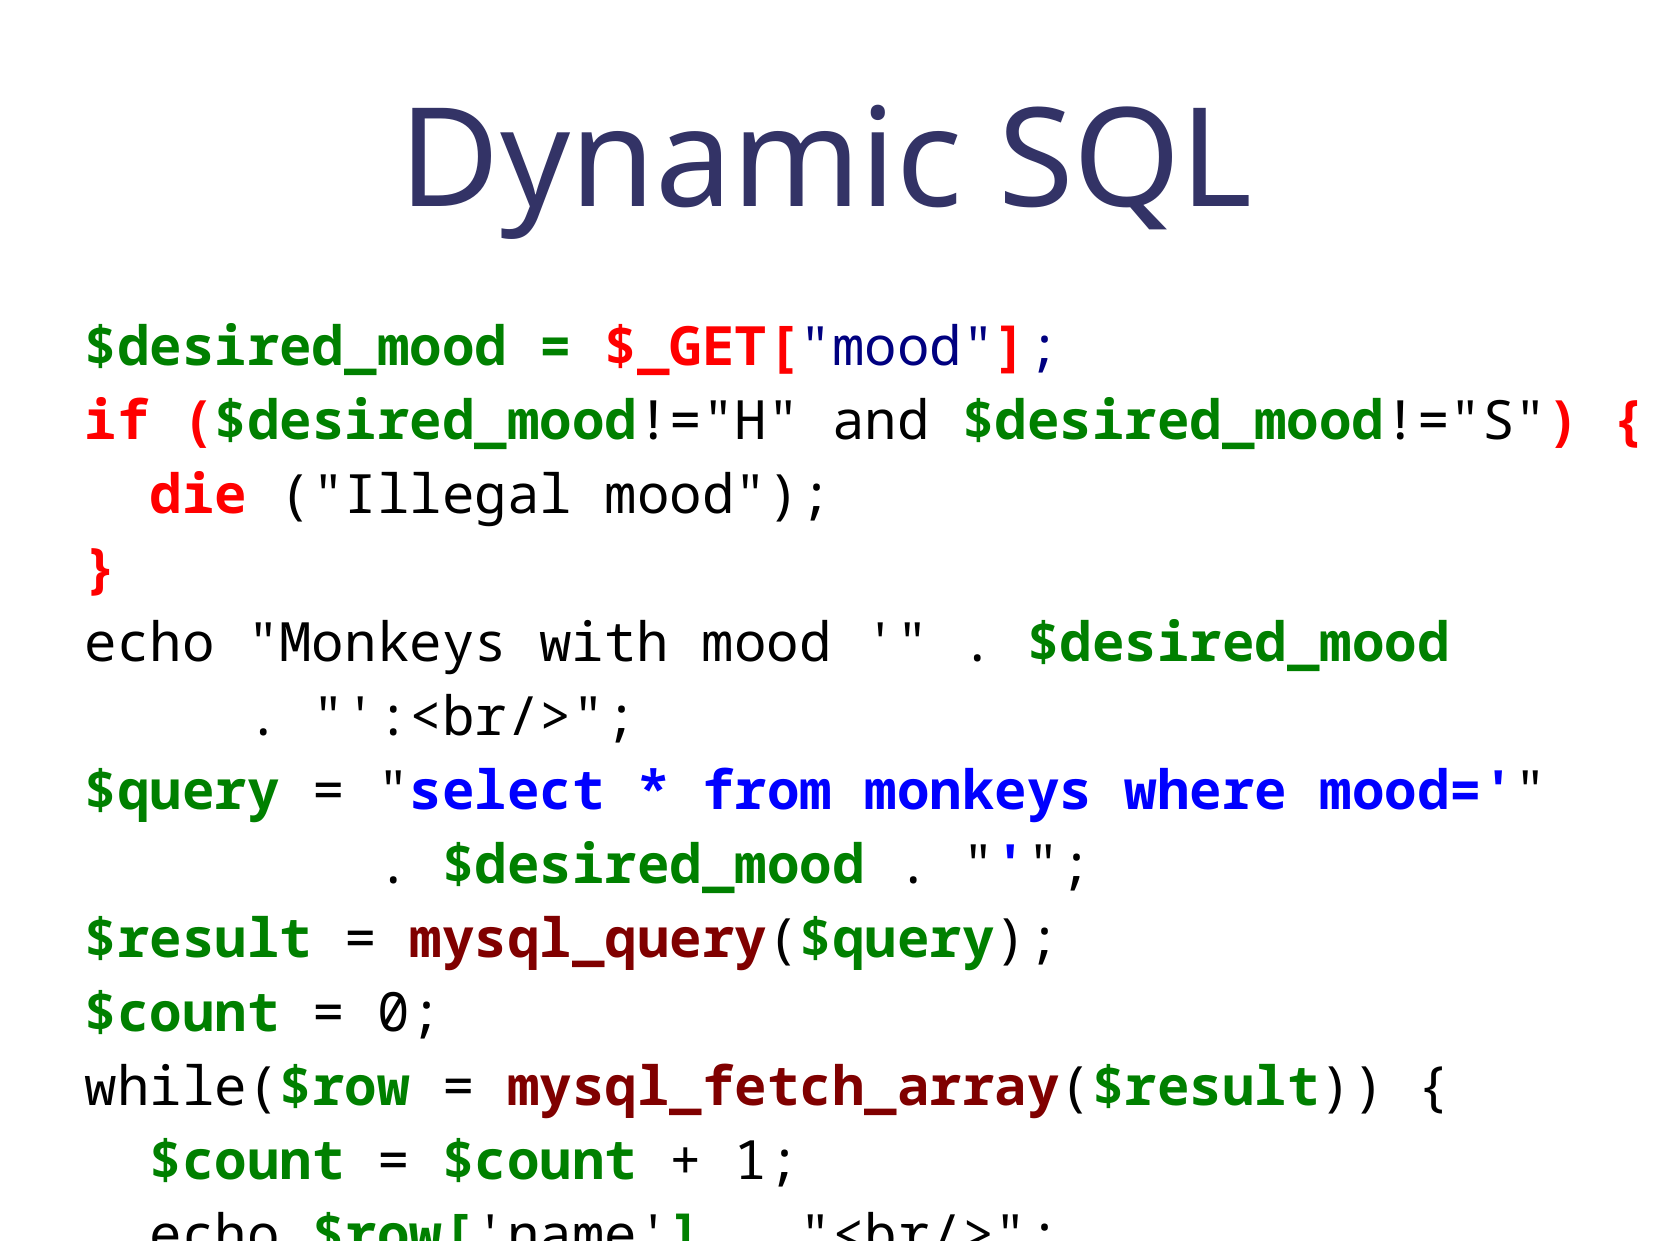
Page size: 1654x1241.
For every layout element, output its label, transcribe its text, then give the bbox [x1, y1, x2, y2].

text_box $desired_mood = $_GET["mood"]; if ($desired_mood!="H" and $desired_mood!="S") { die ("Illegal mood"); } echo "Monkeys with mood '" . $desired_mood . "':<br/>"; $query = "select * from monkeys where mood='" . $desired_mood . "'"; $result = mysql_query($query); $count = 0; while($row = mysql_fetch_array($result)) { $count = $count + 1; echo $row['name'] . "<br/>"; } echo "Count: " . $count; [37, 300, 1654, 1241]
title Dynamic SQL [82, 56, 1571, 250]
